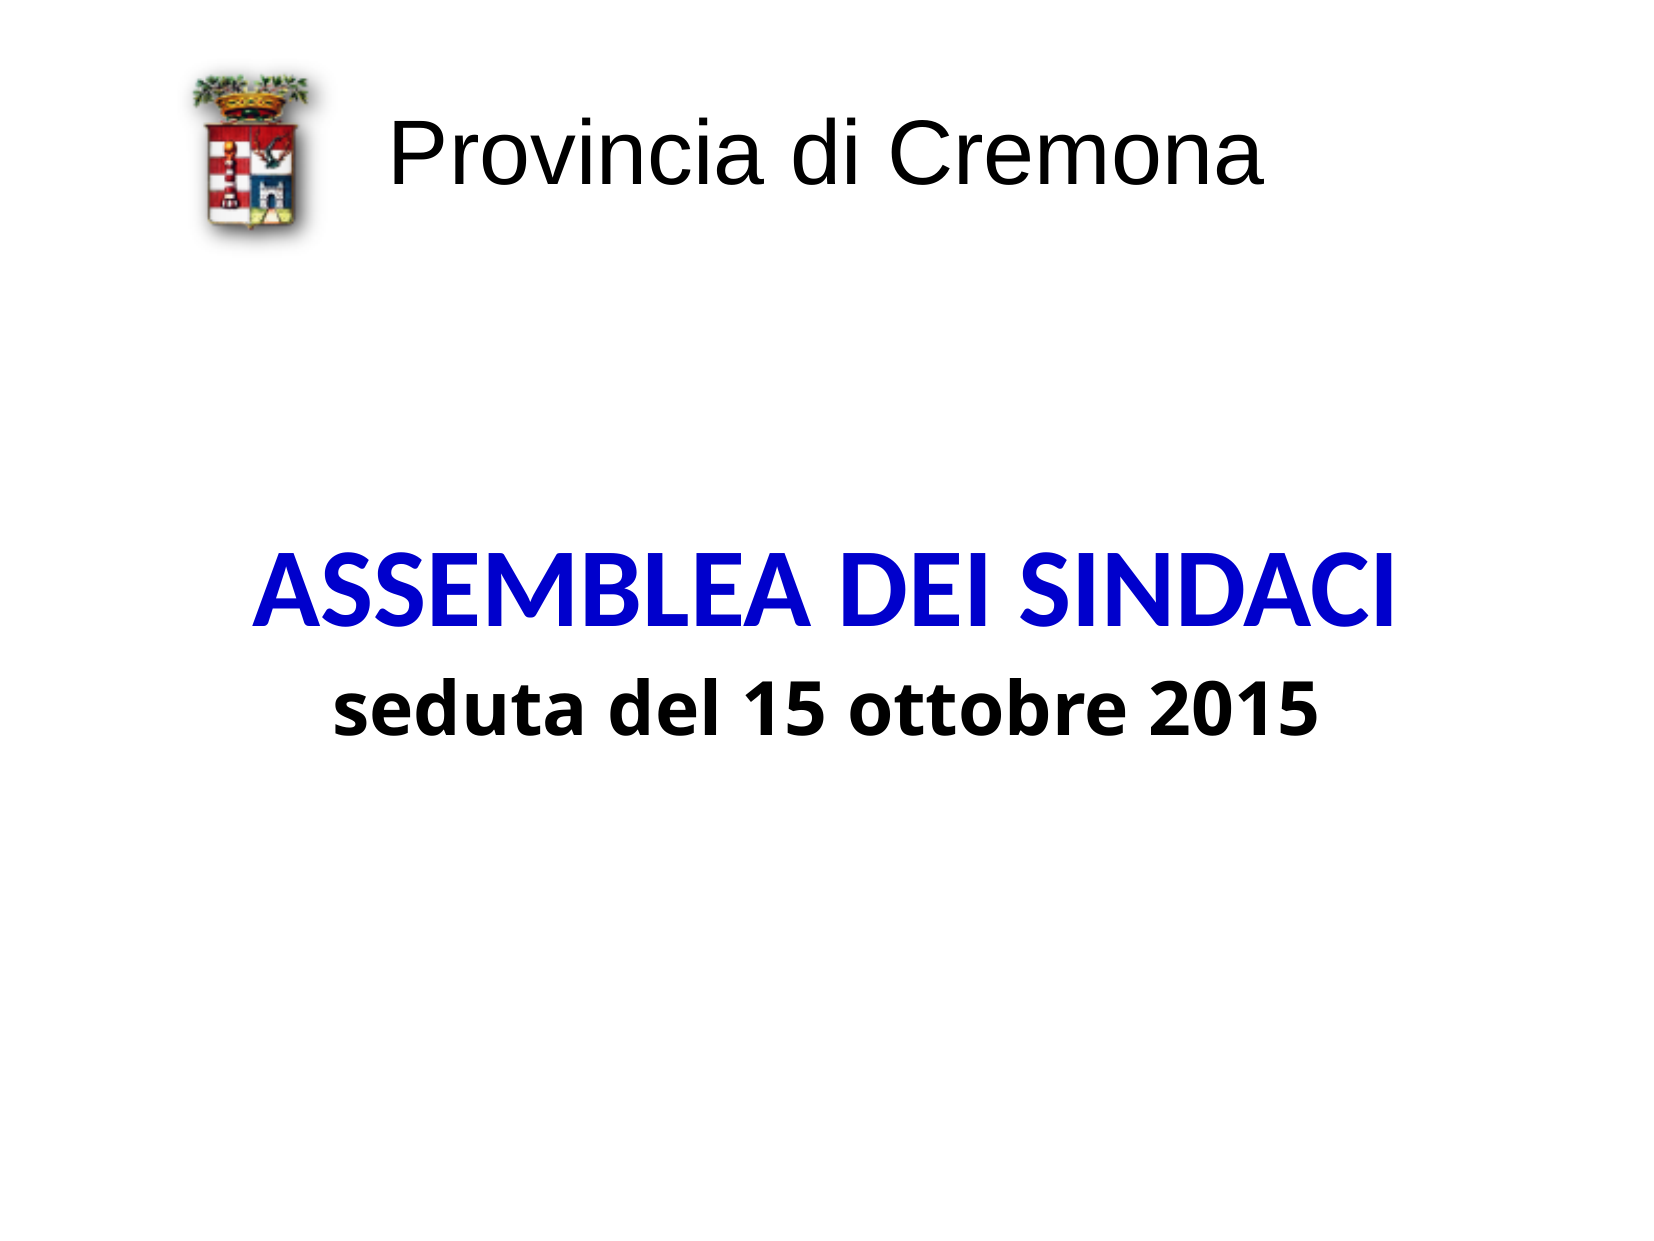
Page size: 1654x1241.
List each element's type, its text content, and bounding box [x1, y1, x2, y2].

subtitle ASSEMBLEA DEI SINDACI seduta del 15 ottobre 2015 [82, 290, 1571, 1010]
title Provincia di Cremona [82, 49, 1571, 257]
picture [177, 58, 338, 258]
